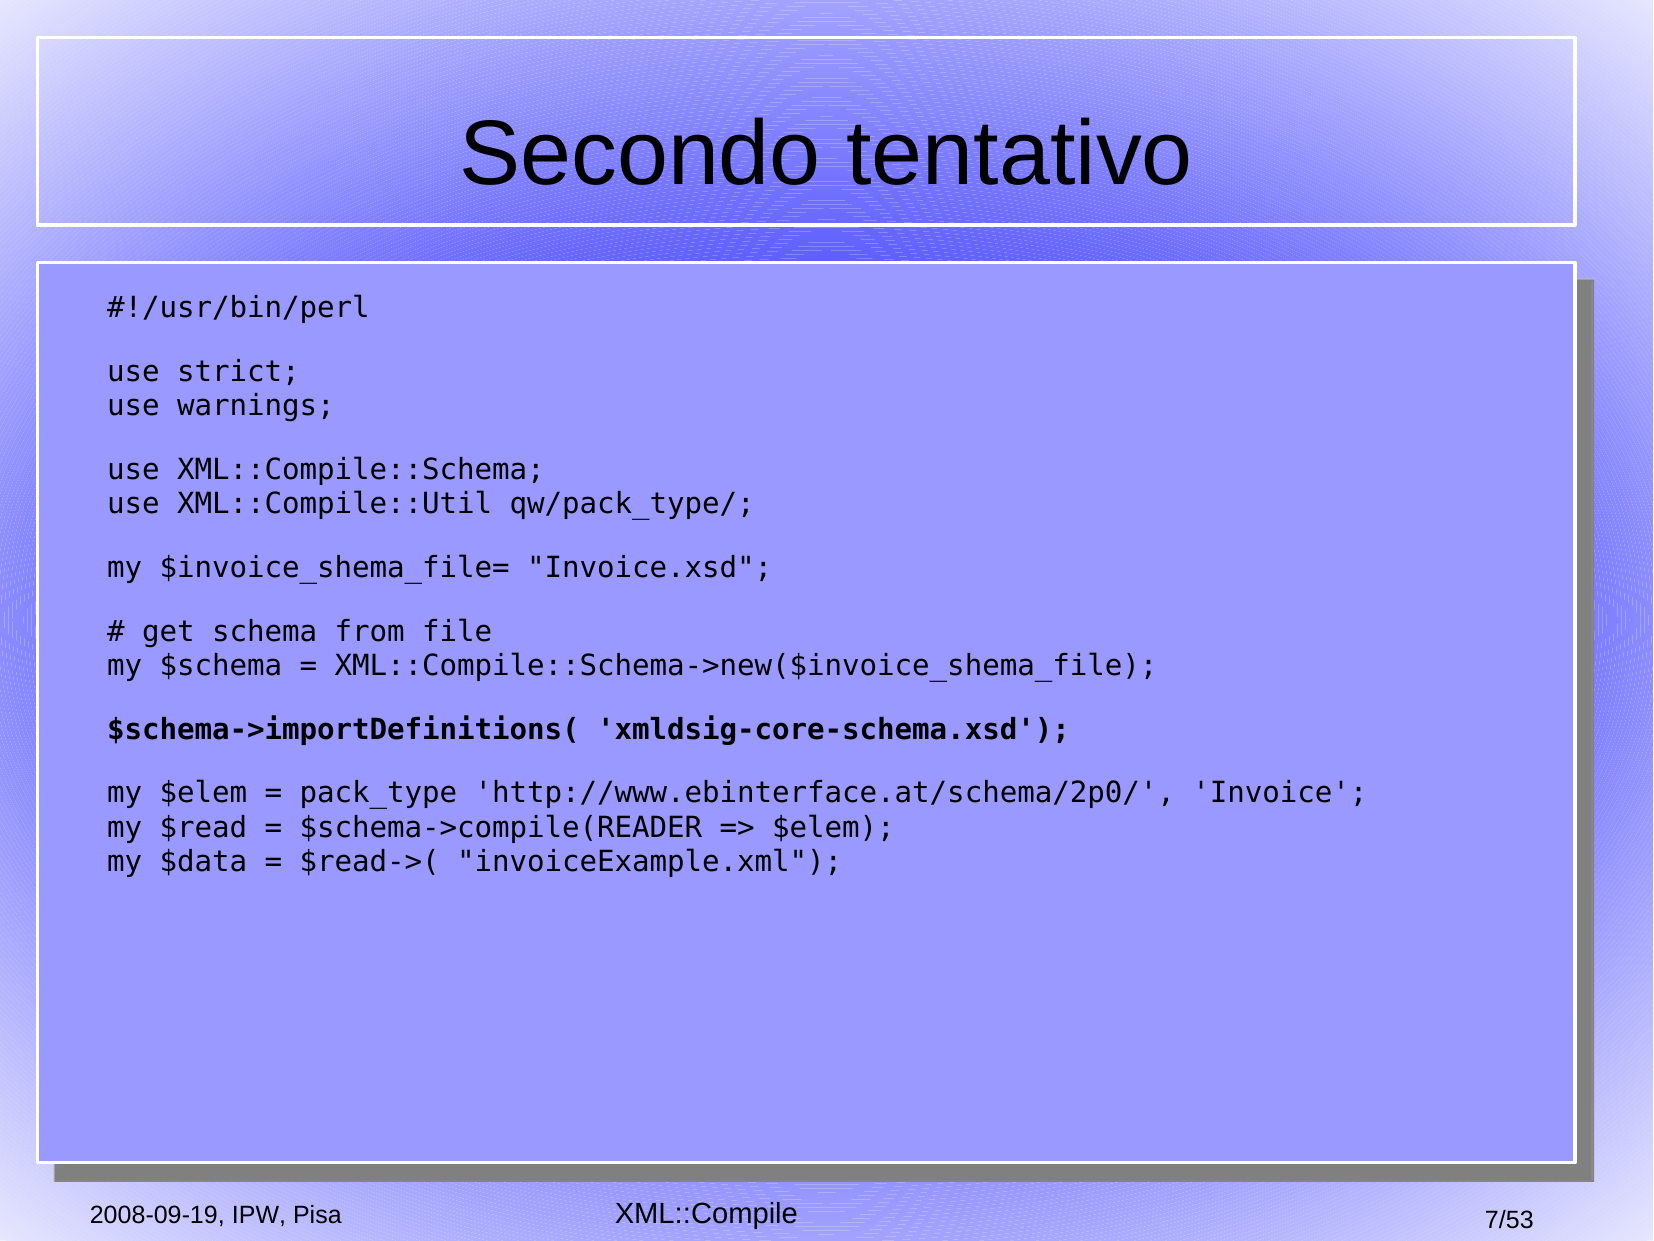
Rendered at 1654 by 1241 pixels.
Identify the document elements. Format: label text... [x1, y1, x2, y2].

title Secondo tentativo [82, 56, 1571, 250]
list #!/usr/bin/perl use strict; use warnings; use XML::Compile::Schema; use XML::Compile::Util qw/pack_type/; my $invoice_shema_file= "Invoice.xsd"; # get schema from file my $schema = XML::Compile::Schema->new($invoice_shema_file); $schema->importDefinitions( 'xmldsig-core-schema.xsd'); my $elem = pack_type 'http://www.ebinterface.at/schema/2p0/', 'Invoice'; my $read = $schema->compile(READER => $elem); my $data = $read->( "invoiceExample.xml"); [82, 290, 1571, 1111]
